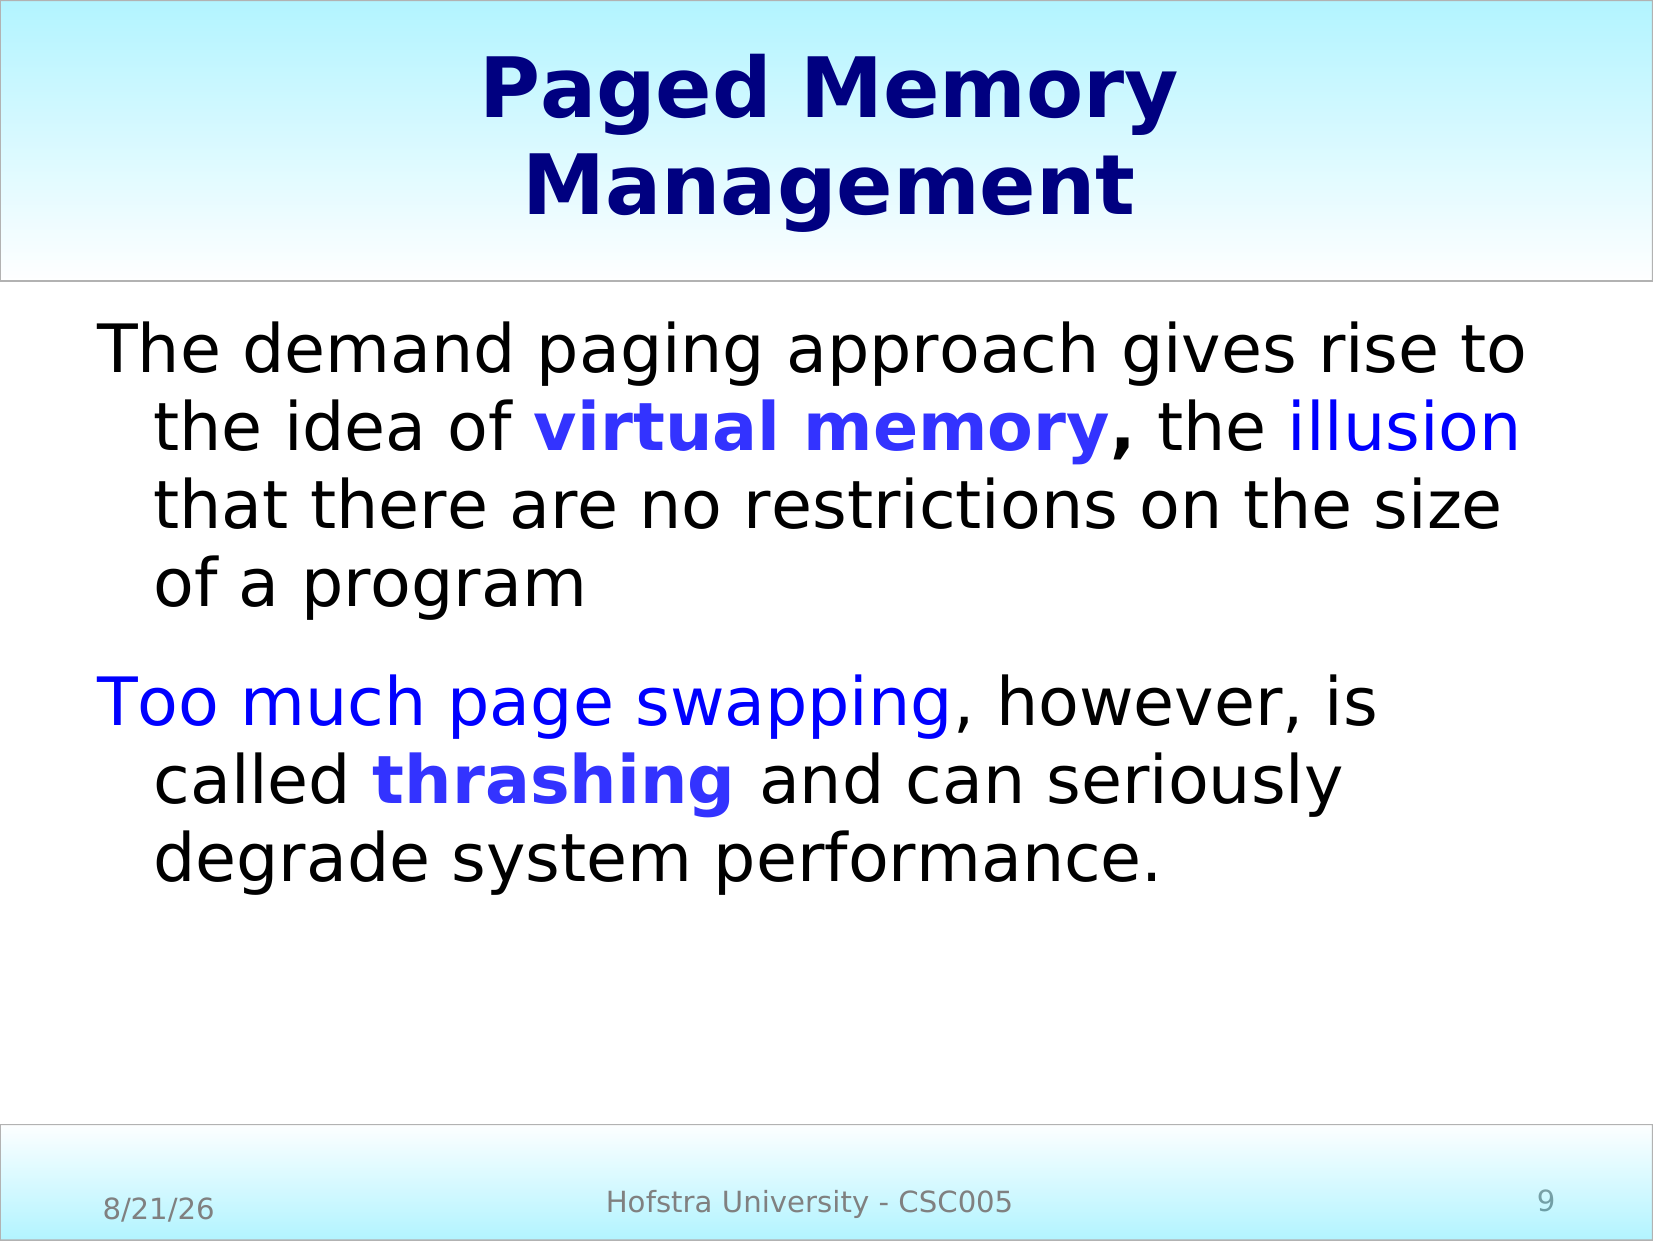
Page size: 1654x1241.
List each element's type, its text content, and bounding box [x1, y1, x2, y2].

title Paged Memory Management [147, 18, 1512, 256]
list The demand paging approach gives rise to the idea of virtual memory, the illusion that there are no restrictions on the size of a program Too much page swapping, however, is called thrashing and can seriously degrade system performance. [82, 303, 1571, 1131]
